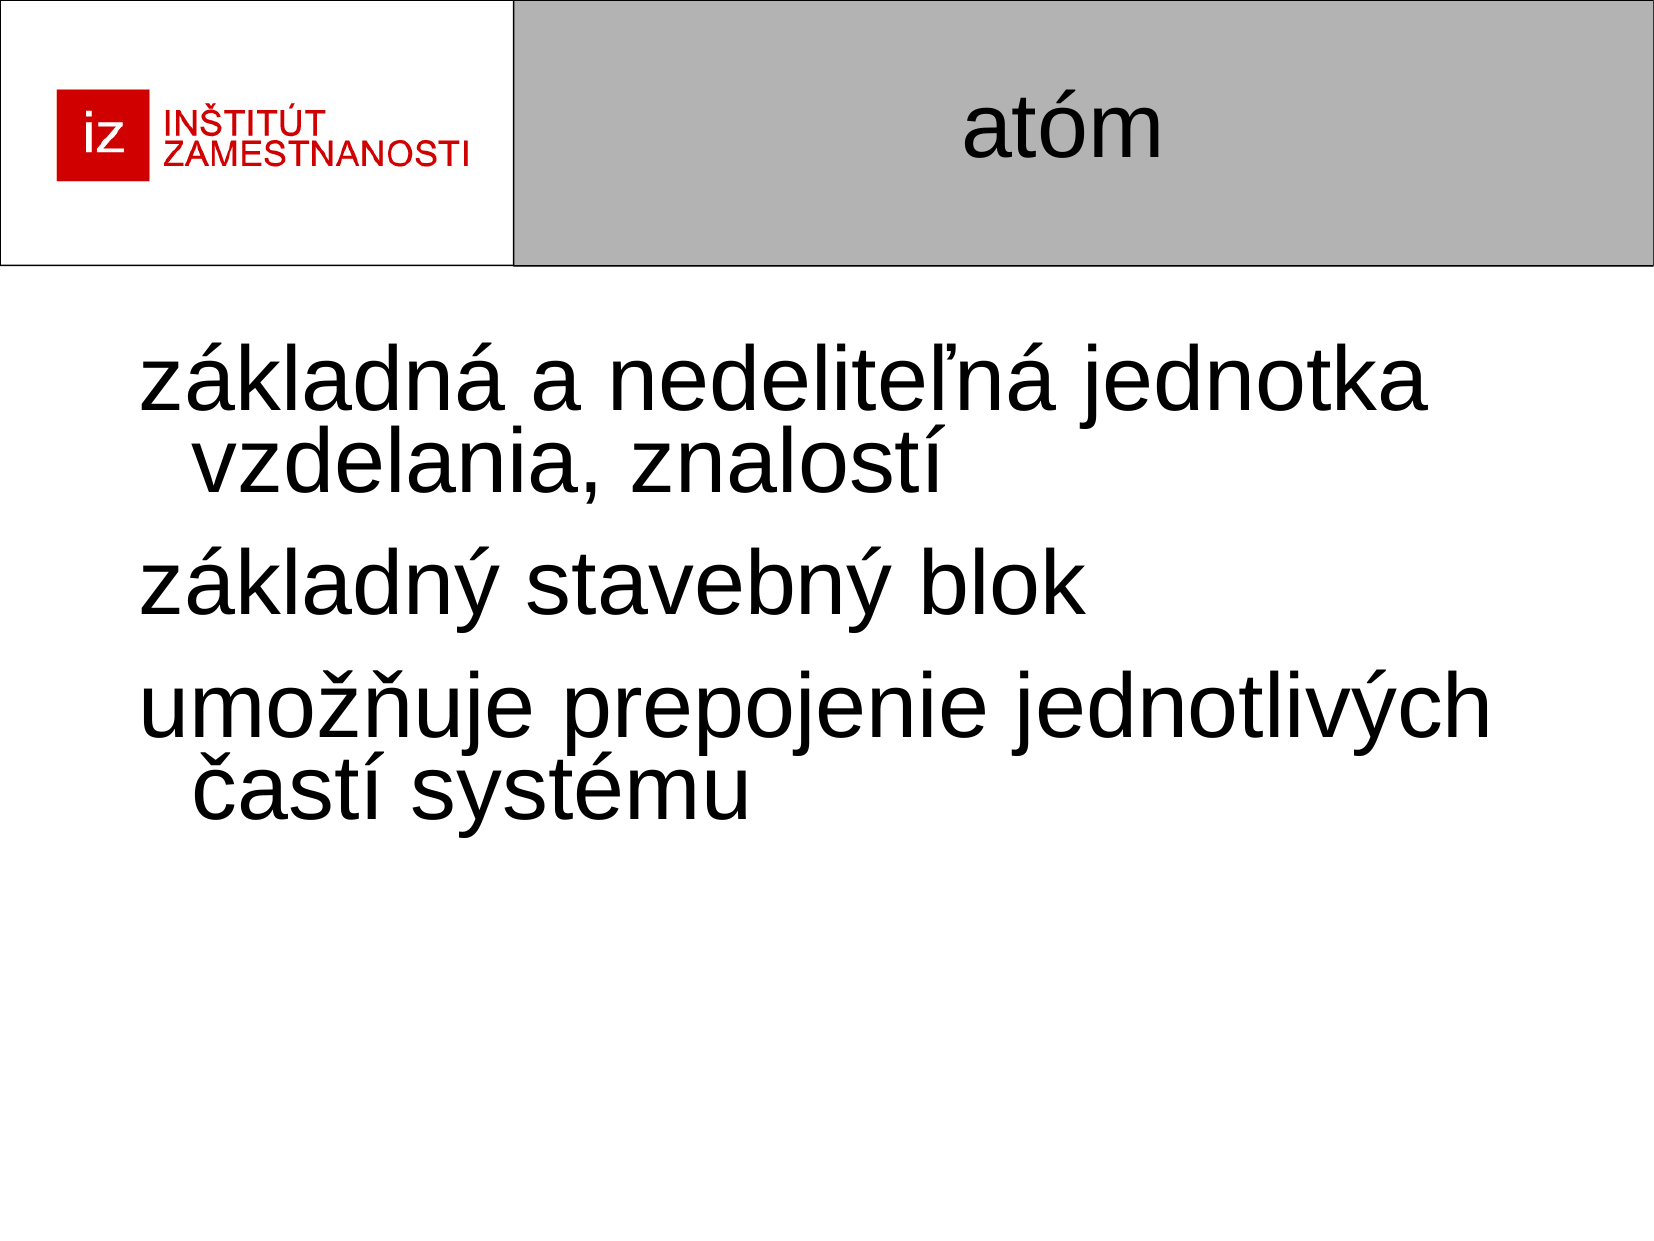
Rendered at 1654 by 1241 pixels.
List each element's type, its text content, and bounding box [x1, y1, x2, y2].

title atóm [561, 37, 1565, 229]
picture [5, 8, 512, 257]
list základná a nedeliteľná jednotka vzdelania, znalostí základný stavebný blok umožňuje prepojenie jednotlivých častí systému [121, 344, 1533, 1112]
